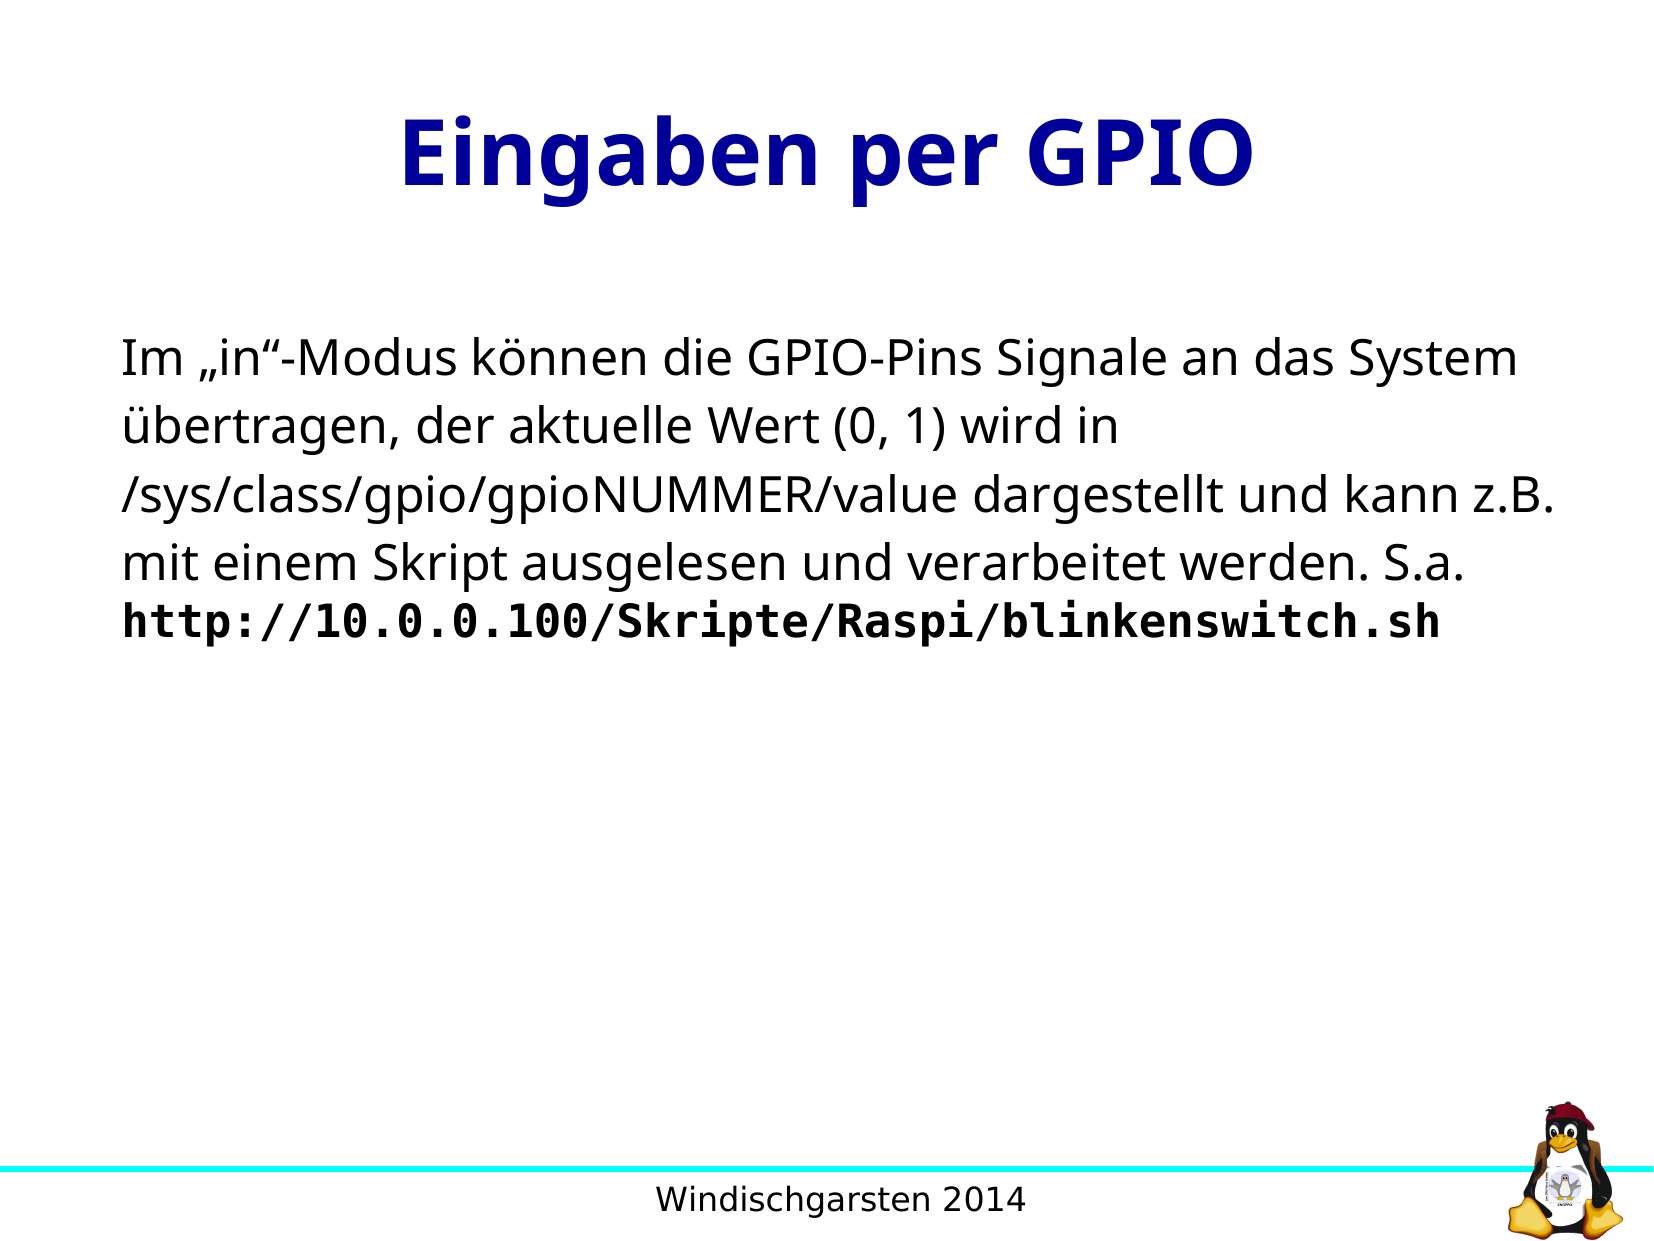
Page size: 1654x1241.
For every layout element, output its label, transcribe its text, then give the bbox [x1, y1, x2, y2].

title Eingaben per GPIO [121, 46, 1534, 254]
picture [1505, 1100, 1625, 1241]
list Im „in“-Modus können die GPIO-Pins Signale an das System übertragen, der aktuelle Wert (0, 1) wird in /sys/class/gpio/gpioNUMMER/value dargestellt und kann z.B. mit einem Skript ausgelesen und verarbeitet werden. S.a. http://10.0.0.100/Skripte/Raspi/blinkenswitch.sh [121, 322, 1561, 1132]
